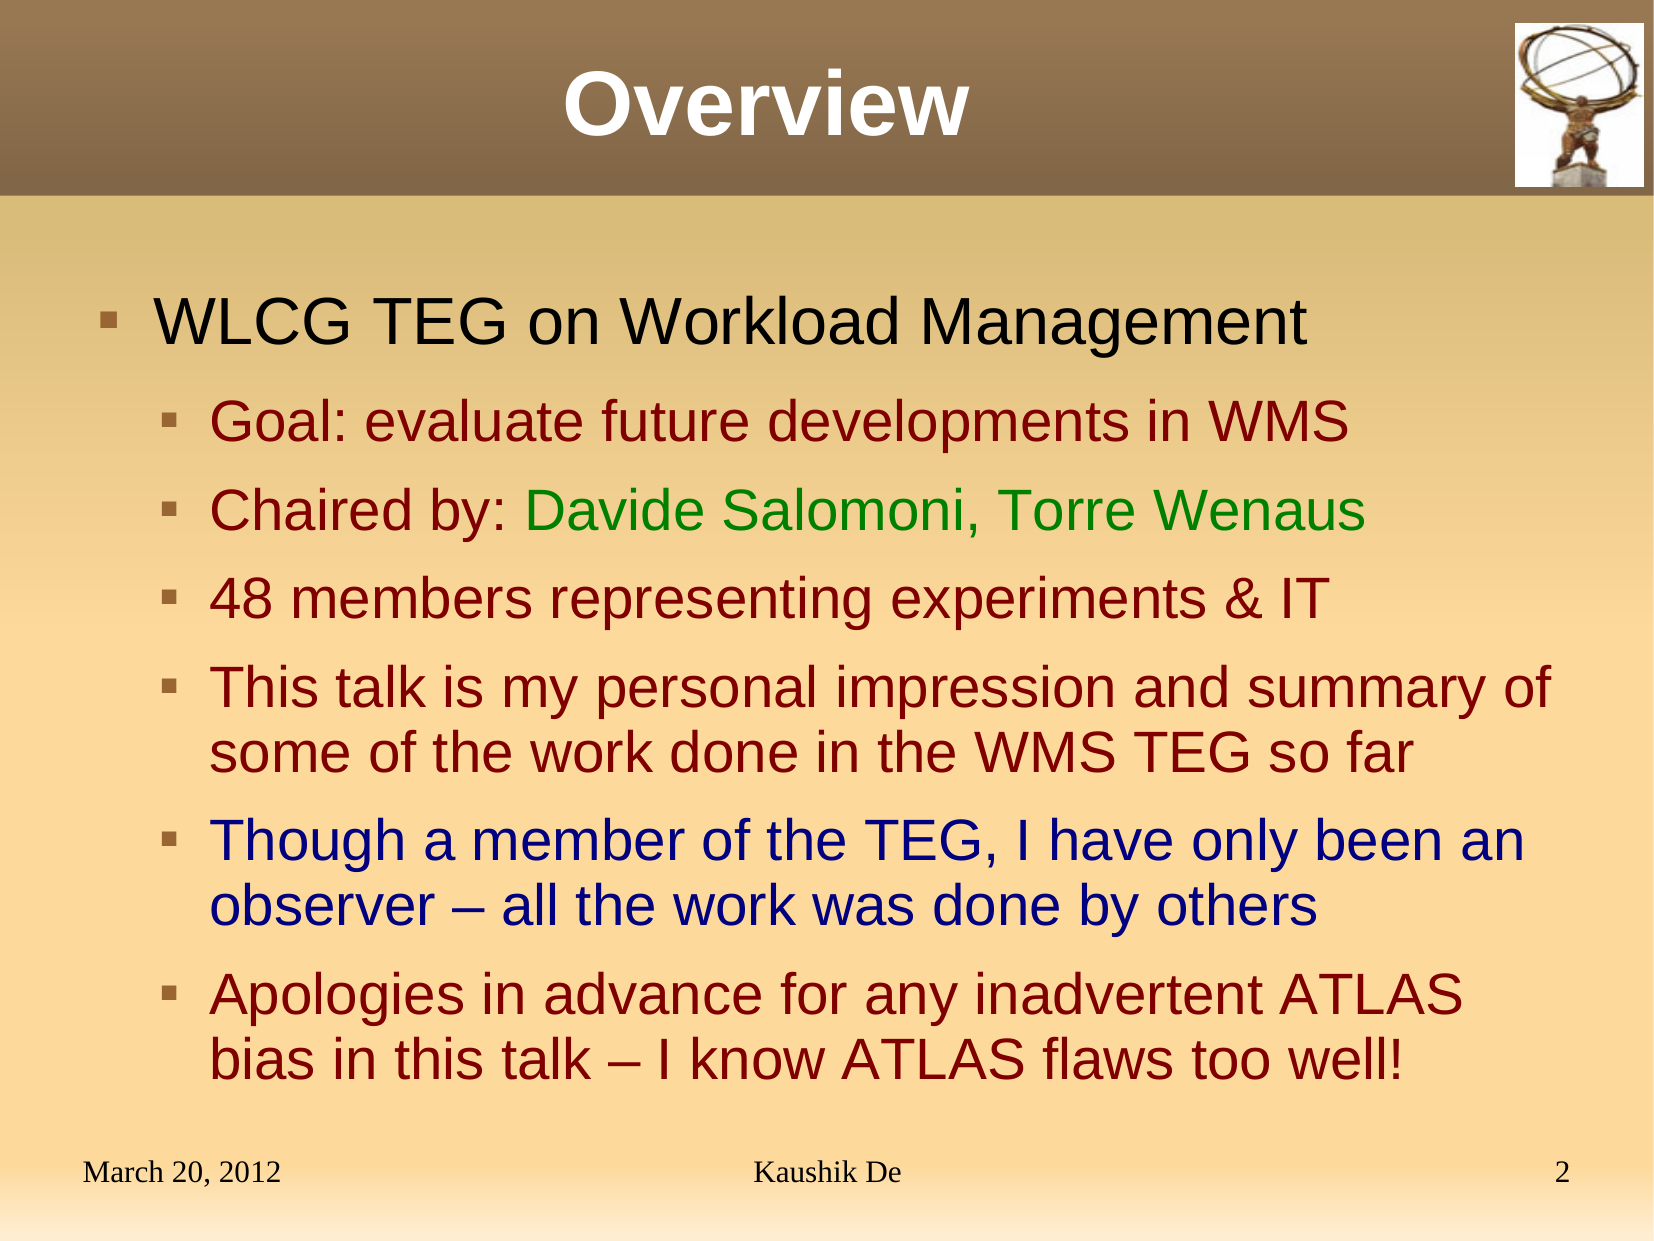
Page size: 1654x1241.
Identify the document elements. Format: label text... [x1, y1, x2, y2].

picture [0, 0, 1654, 1241]
title Overview [17, 0, 1516, 208]
list WLCG TEG on Workload Management Goal: evaluate future developments in WMS Chaired by: Davide Salomoni, Torre Wenaus 48 members representing experiments & IT This talk is my personal impression and summary of some of the work done in the WMS TEG so far Though a member of the TEG, I have only been an observer – all the work was done by others Apologies in advance for any inadvertent ATLAS bias in this talk – I know ATLAS flaws too well! [82, 284, 1571, 1092]
